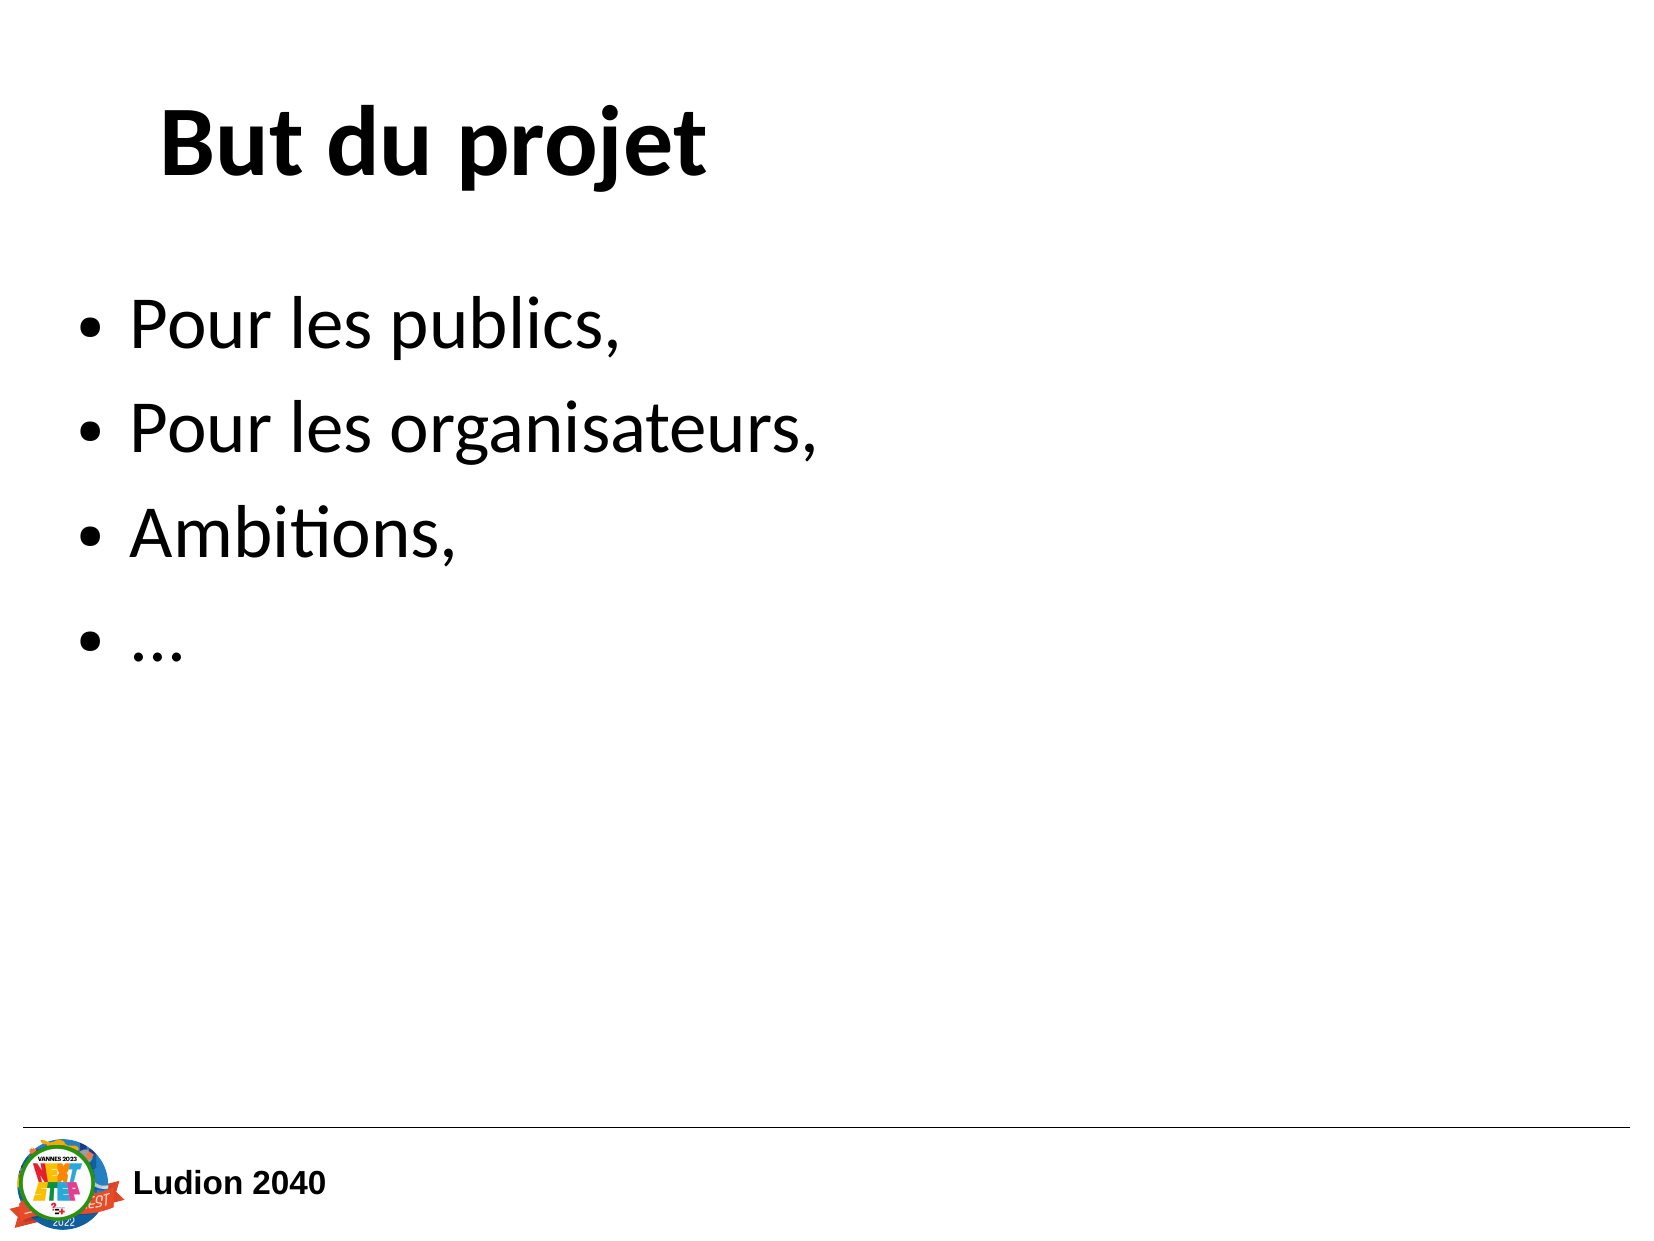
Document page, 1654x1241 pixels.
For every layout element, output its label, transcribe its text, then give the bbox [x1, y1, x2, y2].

title But du projet [11, 47, 1347, 255]
picture [9, 1139, 125, 1230]
list Pour les publics, Pour les organisateurs, Ambitions, ... [59, 291, 1548, 1111]
text_box Ludion 2040 [118, 1157, 1040, 1210]
